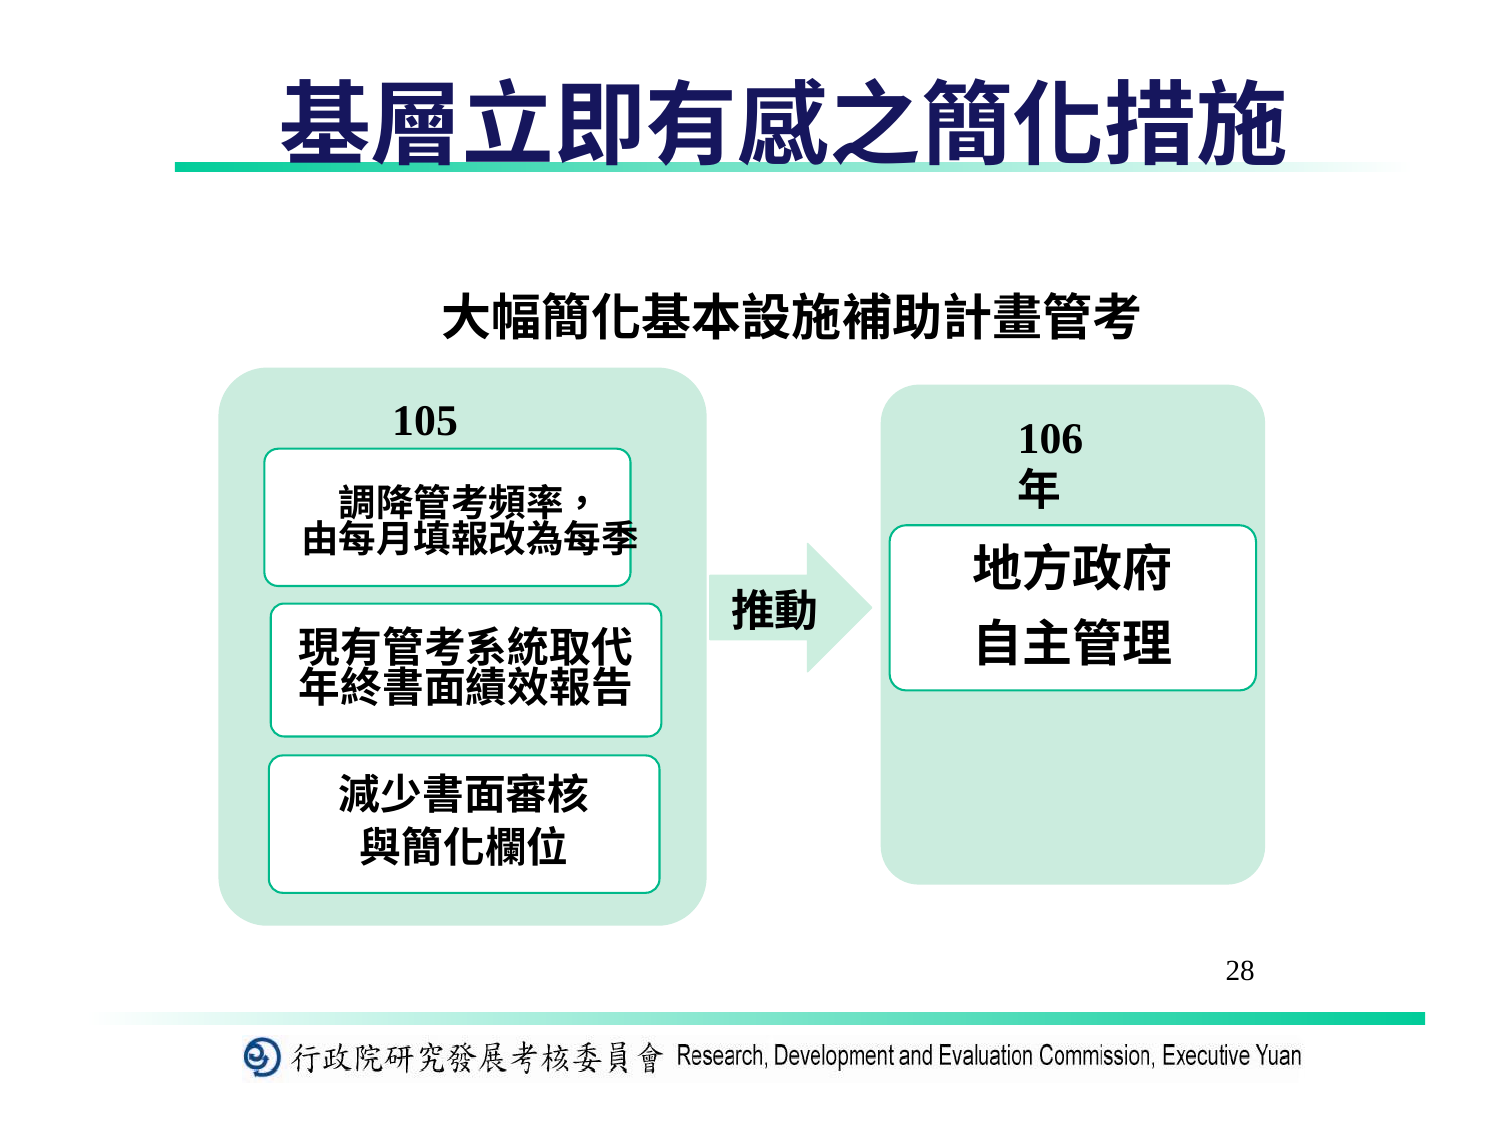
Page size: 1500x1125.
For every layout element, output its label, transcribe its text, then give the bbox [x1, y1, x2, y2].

text_box [1210, 943, 1305, 971]
text_box 調降管考頻率， 由每月填報改為每季 [264, 453, 676, 594]
title 基層立即有感之簡化措施 [264, 59, 1304, 183]
text_box 106年 [1003, 402, 1142, 470]
text_box 大幅簡化基本設施補助計畫管考 [427, 278, 1157, 353]
text_box 地方政府 自主管理 [893, 530, 1253, 685]
text_box 減少書面審核 與簡化欄位 [268, 755, 660, 893]
text_box [218, 367, 707, 926]
text_box 現有管考系統取代年終書面績效報告 [270, 603, 662, 737]
text_box [880, 384, 1266, 885]
text_box 105年 [377, 384, 517, 448]
text_box 推動 [709, 543, 872, 672]
